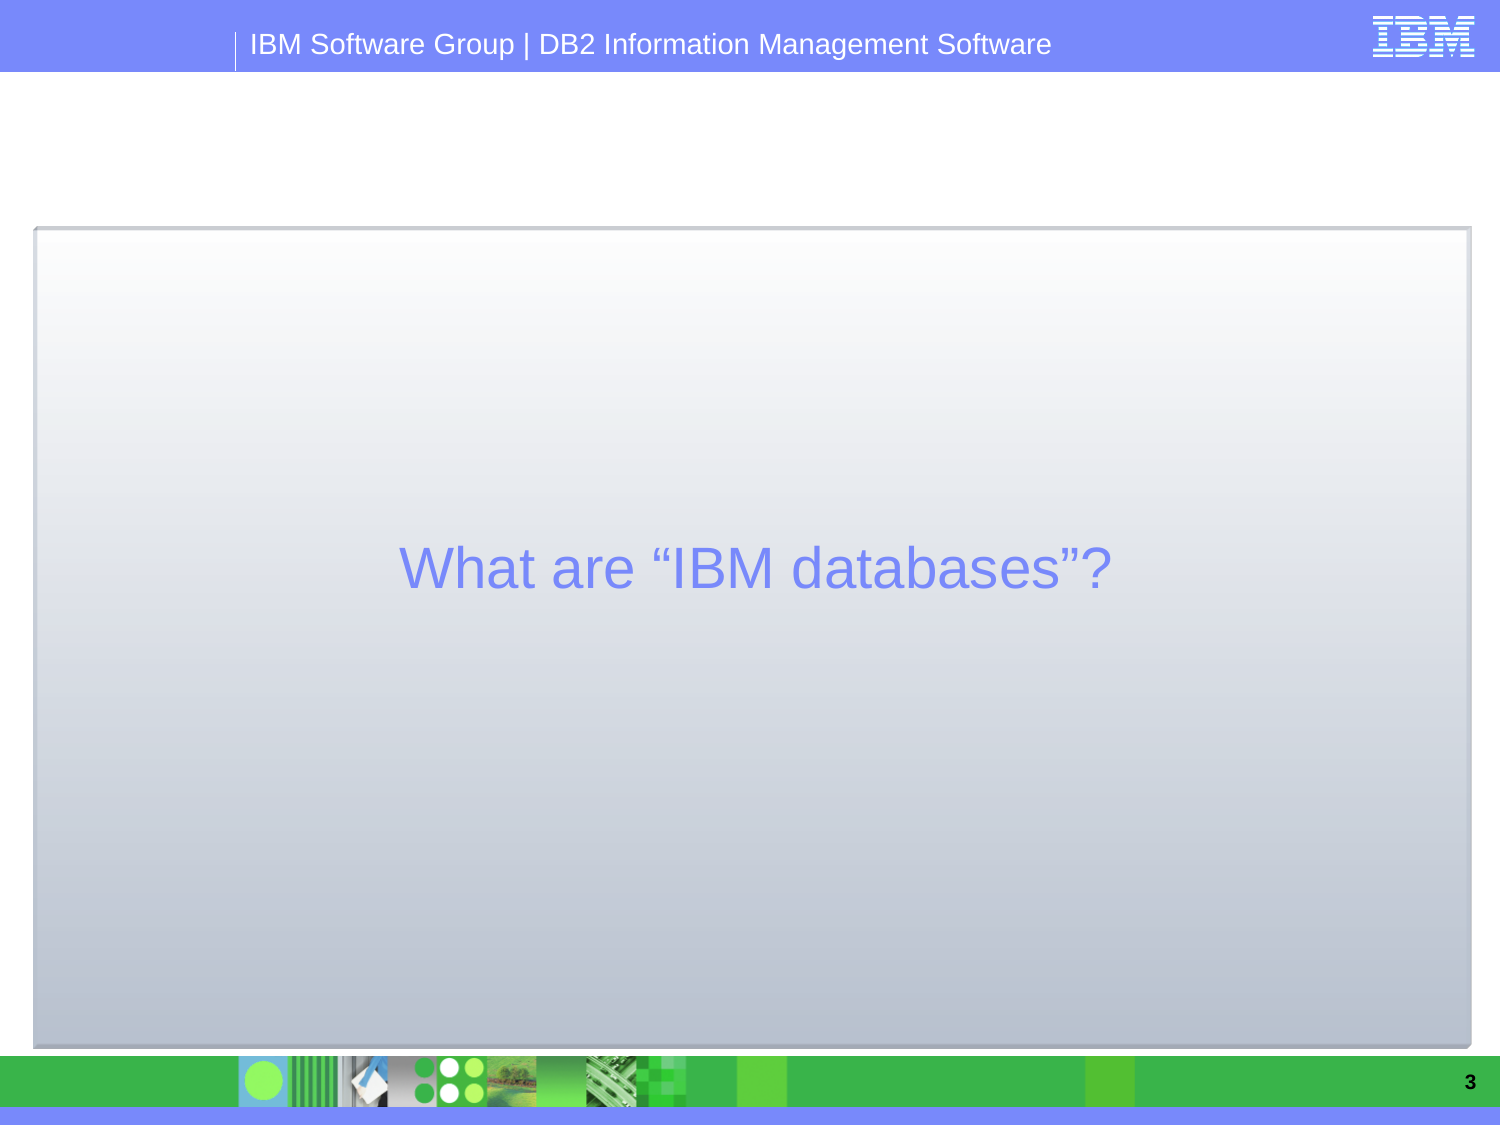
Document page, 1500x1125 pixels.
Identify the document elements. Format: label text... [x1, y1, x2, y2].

title What are “IBM databases”? [61, 531, 1451, 611]
picture [0, 1056, 1500, 1107]
